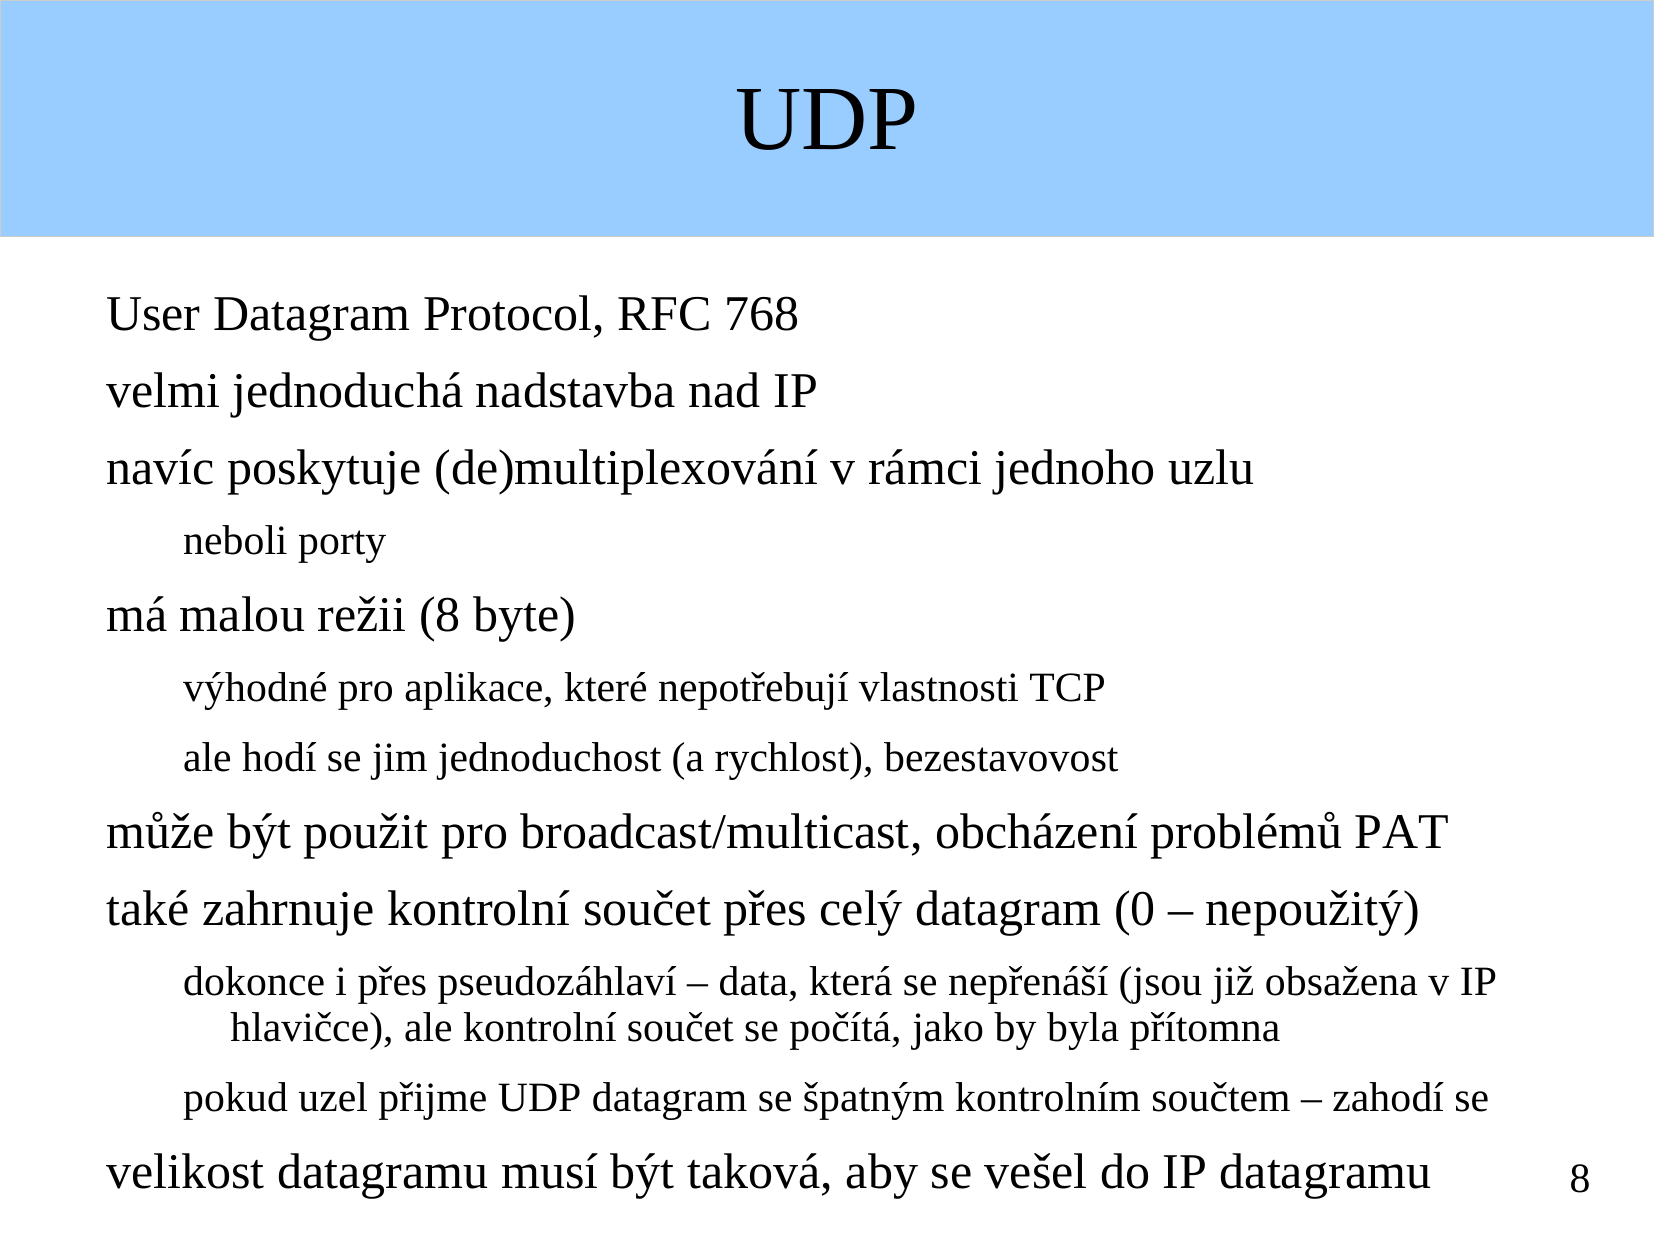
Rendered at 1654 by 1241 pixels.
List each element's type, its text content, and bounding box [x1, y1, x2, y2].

title UDP [0, 0, 1654, 237]
list User Datagram Protocol, RFC 768 velmi jednoduchá nadstavba nad IP navíc poskytuje (de)multiplexování v rámci jednoho uzlu neboli porty má malou režii (8 byte) výhodné pro aplikace, které nepotřebují vlastnosti TCP ale hodí se jim jednoduchost (a rychlost), bezestavovost může být použit pro broadcast/multicast, obcházení problémů PAT také zahrnuje kontrolní součet přes celý datagram (0 – nepoužitý) dokonce i přes pseudozáhlaví – data, která se nepřenáší (jsou již obsažena v IP hlavičce), ale kontrolní součet se počítá, jako by byla přítomna pokud uzel přijme UDP datagram se špatným kontrolním součtem – zahodí se velikost datagramu musí být taková, aby se vešel do IP datagramu [88, 285, 1565, 1200]
